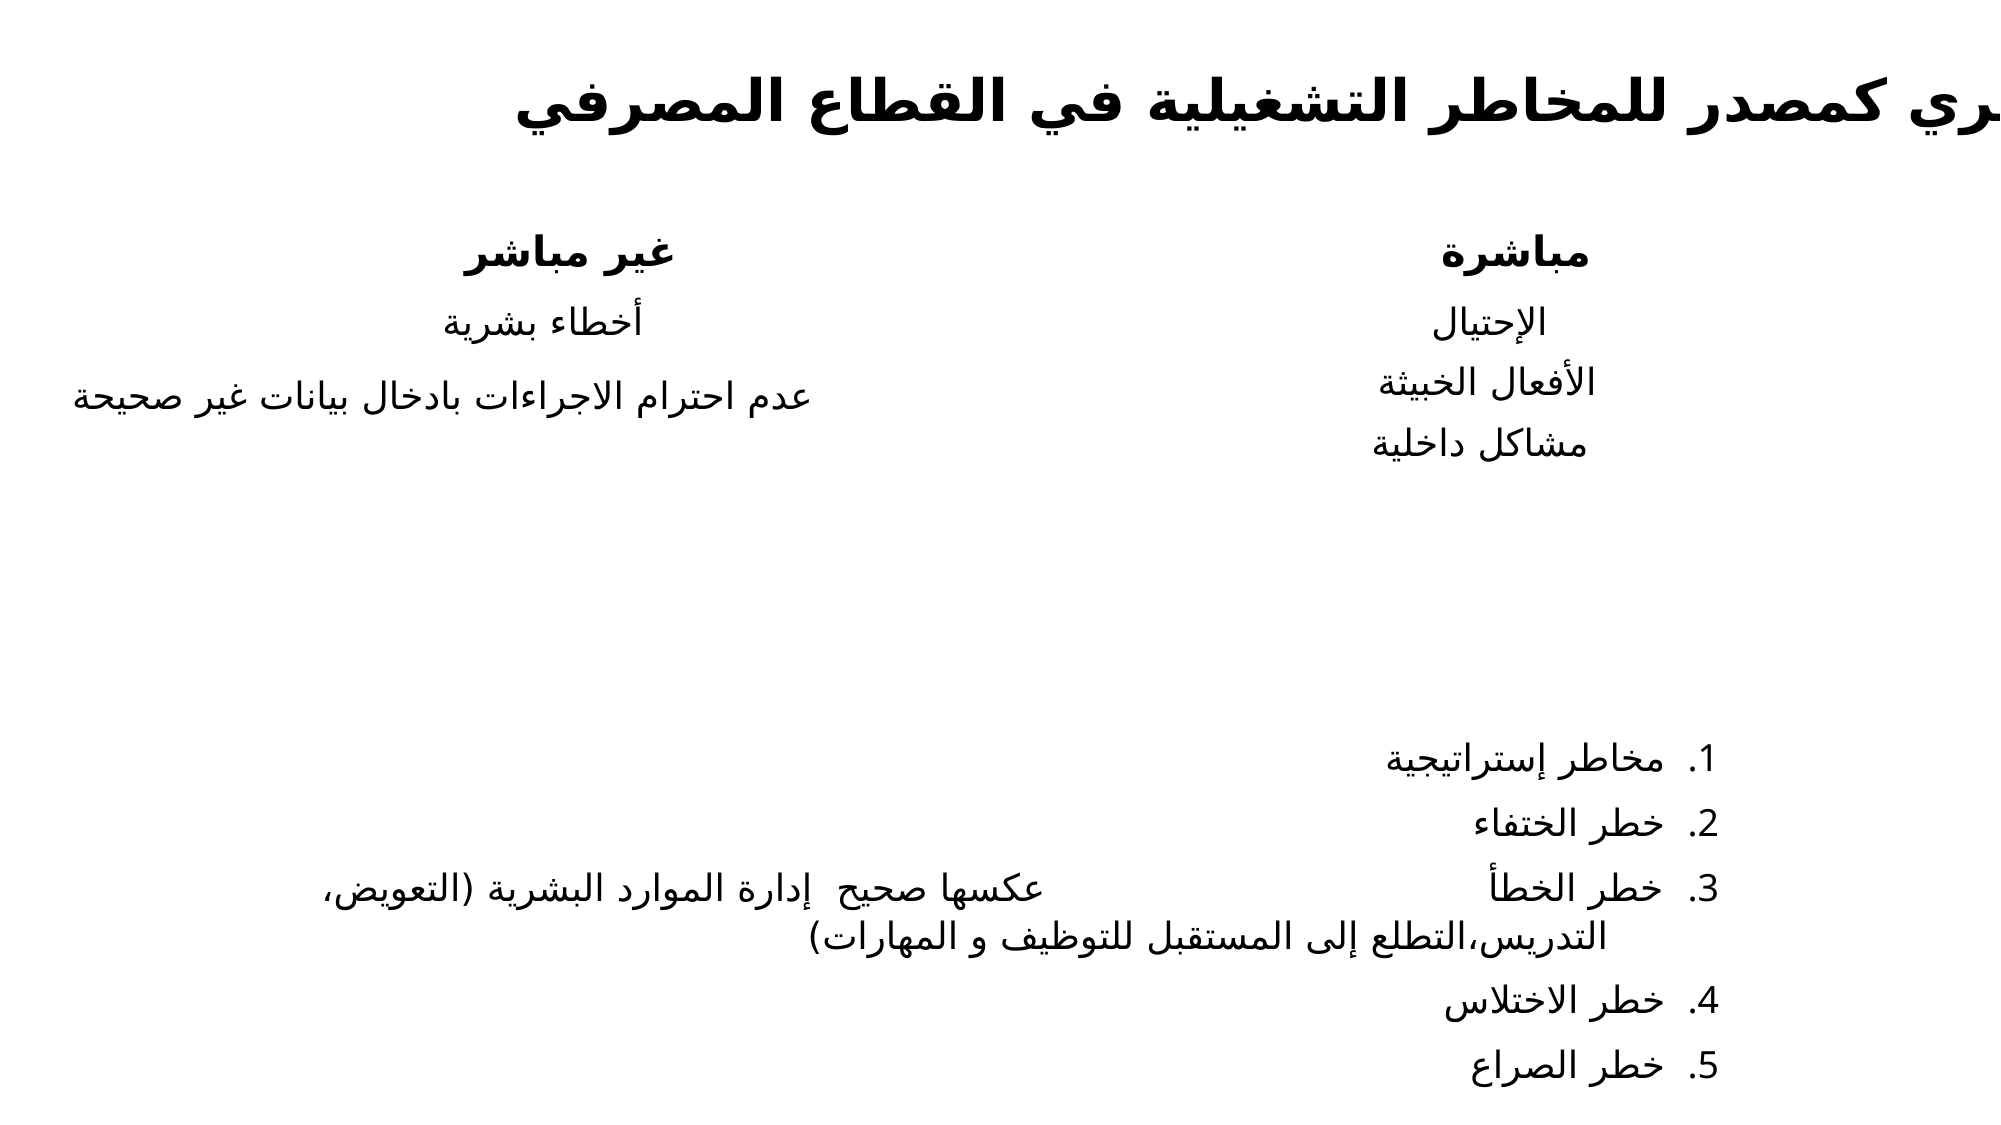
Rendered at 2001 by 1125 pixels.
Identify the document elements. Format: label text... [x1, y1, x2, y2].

text_box عدم احترام الاجراءات بادخال بيانات غير صحيحة [57, 365, 841, 425]
text_box العامل البشري كمصدر للمخاطر التشغيلية في القطاع المصرفي [499, 55, 2000, 140]
text_box الأفعال الخبيثة [1363, 351, 1624, 411]
text_box مشاكل داخلية [1344, 411, 1617, 471]
text_box الإحتيال [1404, 290, 1575, 350]
text_box مباشرة [1426, 217, 1606, 283]
text_box أخطاء بشرية [428, 290, 671, 350]
text_box غير مباشر [436, 217, 692, 283]
text_box مخاطر إستراتيجية خطر الختفاء خطر الخطأ عكسها صحيح إدارة الموارد البشرية (التعويض، التدريس،التطلع إلى المستقبل للتوظيف و المهارات) خطر الاختلاس خطر الصراع [264, 723, 1737, 1094]
